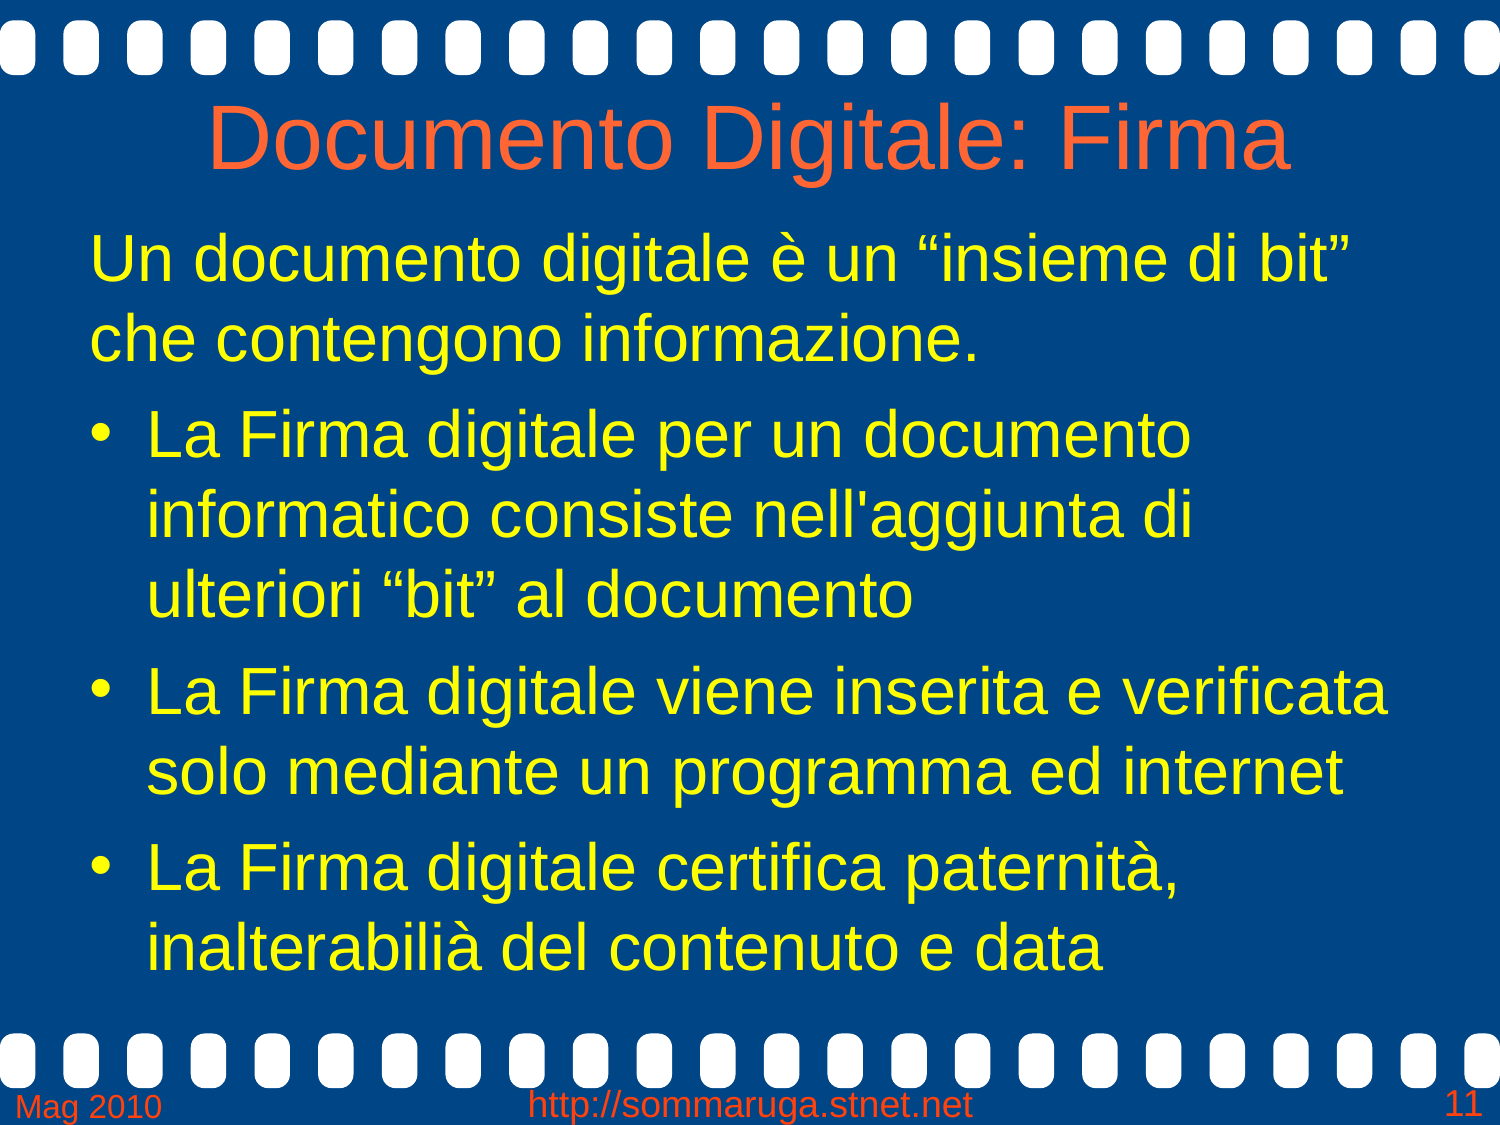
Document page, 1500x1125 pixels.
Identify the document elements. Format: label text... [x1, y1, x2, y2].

list Un documento digitale è un “insieme di bit” che contengono informazione. La Firma digitale per un documento informatico consiste nell'aggiunta di ulteriori “bit” al documento La Firma digitale viene inserita e verificata solo mediante un programma ed internet La Firma digitale certifica paternità, inalterabilià del contenuto e data [75, 206, 1426, 1006]
title Documento Digitale: Firma [75, 70, 1426, 196]
